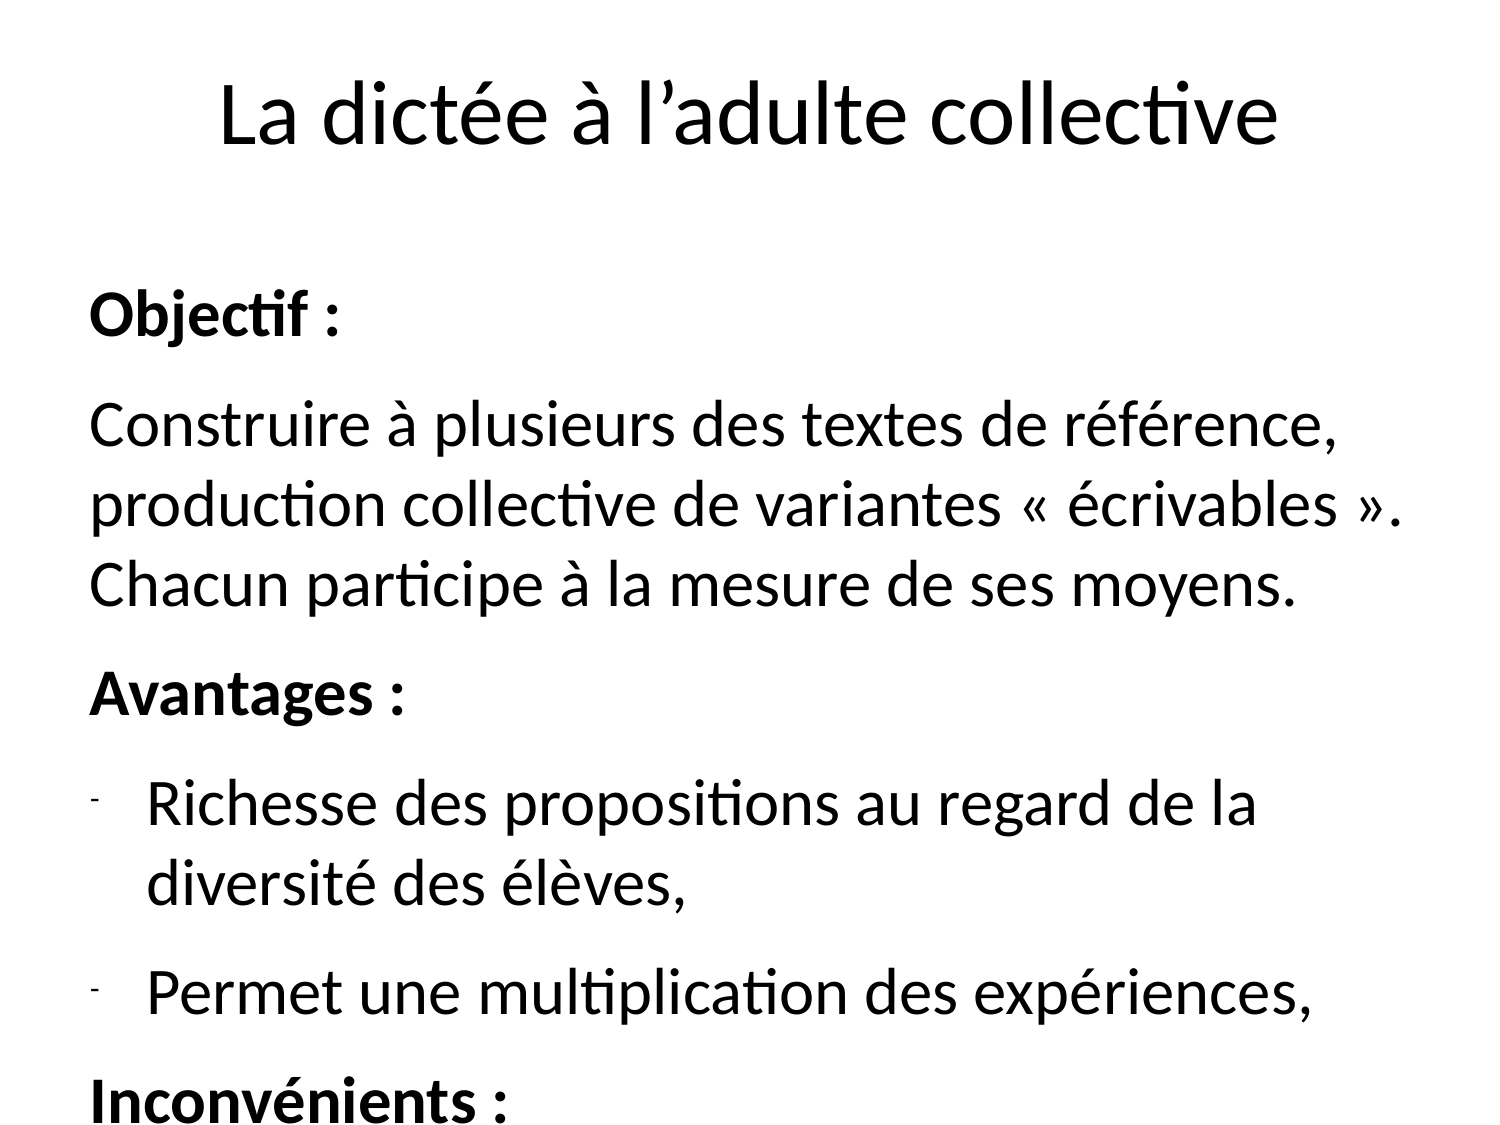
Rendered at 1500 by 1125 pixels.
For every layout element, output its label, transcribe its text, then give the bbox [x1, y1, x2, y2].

title La dictée à l’adulte collective [75, 45, 1425, 233]
list Objectif : Construire à plusieurs des textes de référence, production collective de variantes « écrivables ». Chacun participe à la mesure de ses moyens. Avantages : Richesse des propositions au regard de la diversité des élèves, Permet une multiplication des expériences, Inconvénients : Ne permet pas à tous les élèves de s’exprimer, Nécessite une grande concentration. - La gestion du « dit » et du « écrit » par l’enseignant pour le groupe [75, 262, 1425, 1005]
